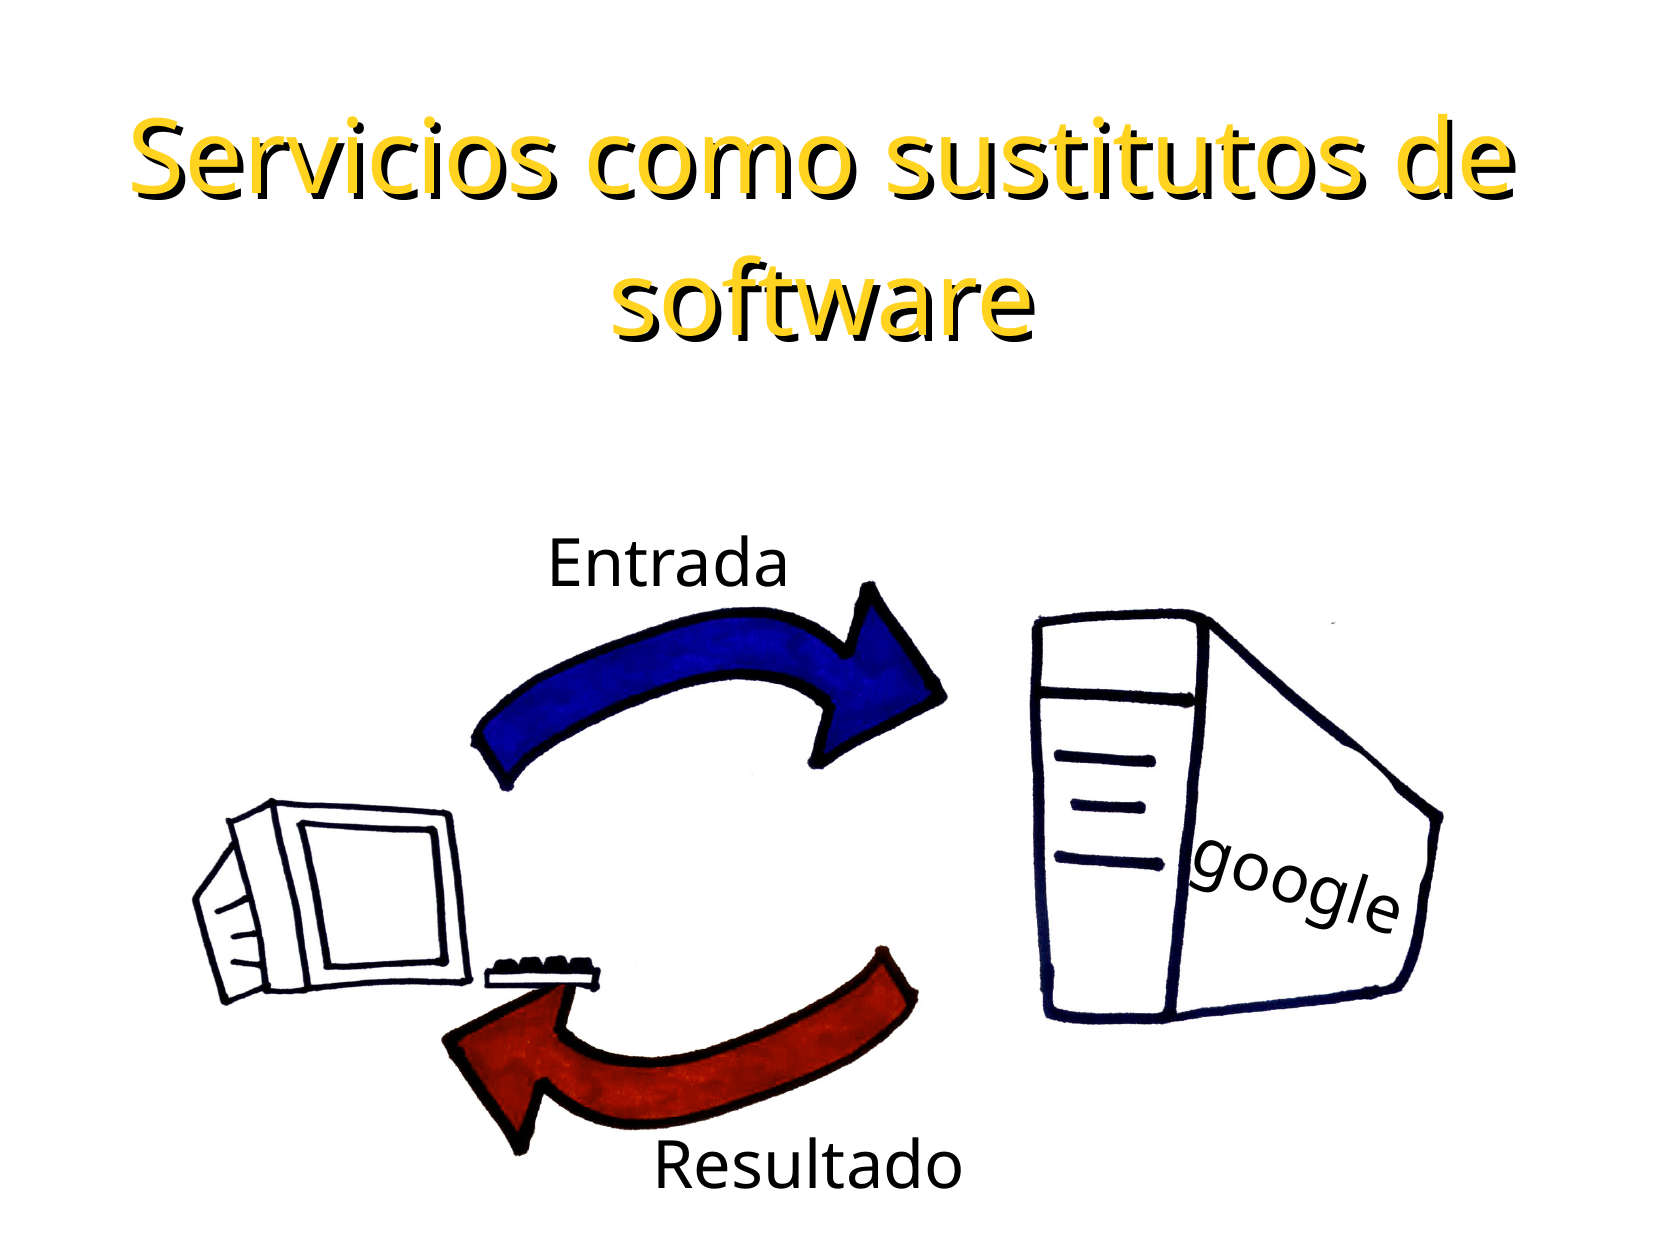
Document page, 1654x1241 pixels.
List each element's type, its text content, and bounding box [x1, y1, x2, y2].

text_box google [1169, 791, 1441, 958]
picture [156, 345, 1536, 1241]
title Servicios como sustitutos de software [77, 102, 1566, 346]
text_box Resultado [637, 1110, 998, 1203]
text_box Entrada [531, 507, 876, 601]
